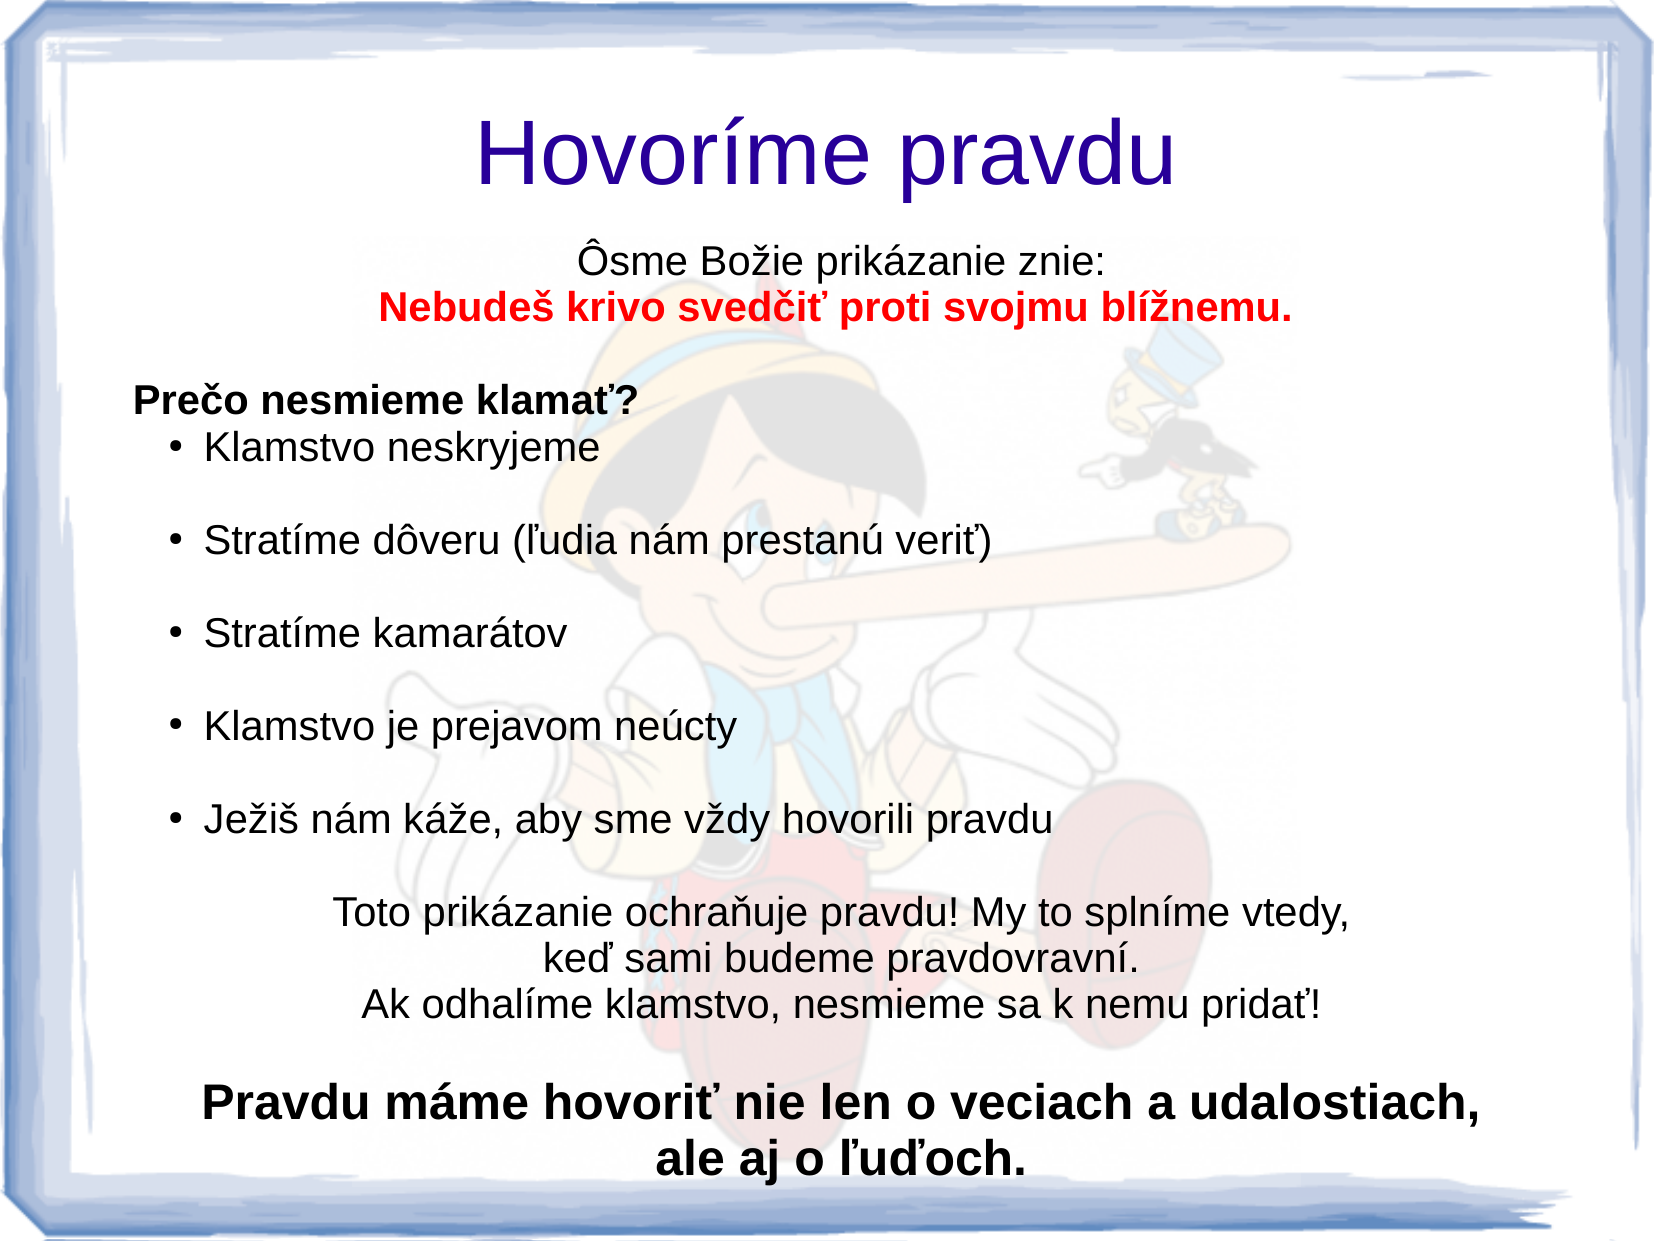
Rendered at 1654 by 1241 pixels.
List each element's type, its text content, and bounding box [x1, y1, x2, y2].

picture [0, 0, 1654, 1241]
text_box Ôsme Božie prikázanie znie: Nebudeš krivo svedčiť proti svojmu blížnemu. Prečo nesmieme klamať? Klamstvo neskryjeme Stratíme dôveru (ľudia nám prestanú veriť) Stratíme kamarátov Klamstvo je prejavom neúcty Ježiš nám káže, aby sme vždy hovorili pravdu Toto prikázanie ochraňuje pravdu! My to splníme vtedy, keď sami budeme pravdovravní. Ak odhalíme klamstvo, nesmieme sa k nemu pridať! Pravdu máme hovoriť nie len o veciach a udalostiach, ale aj o ľuďoch. [118, 230, 1565, 1194]
title Hovoríme pravdu [82, 49, 1571, 257]
